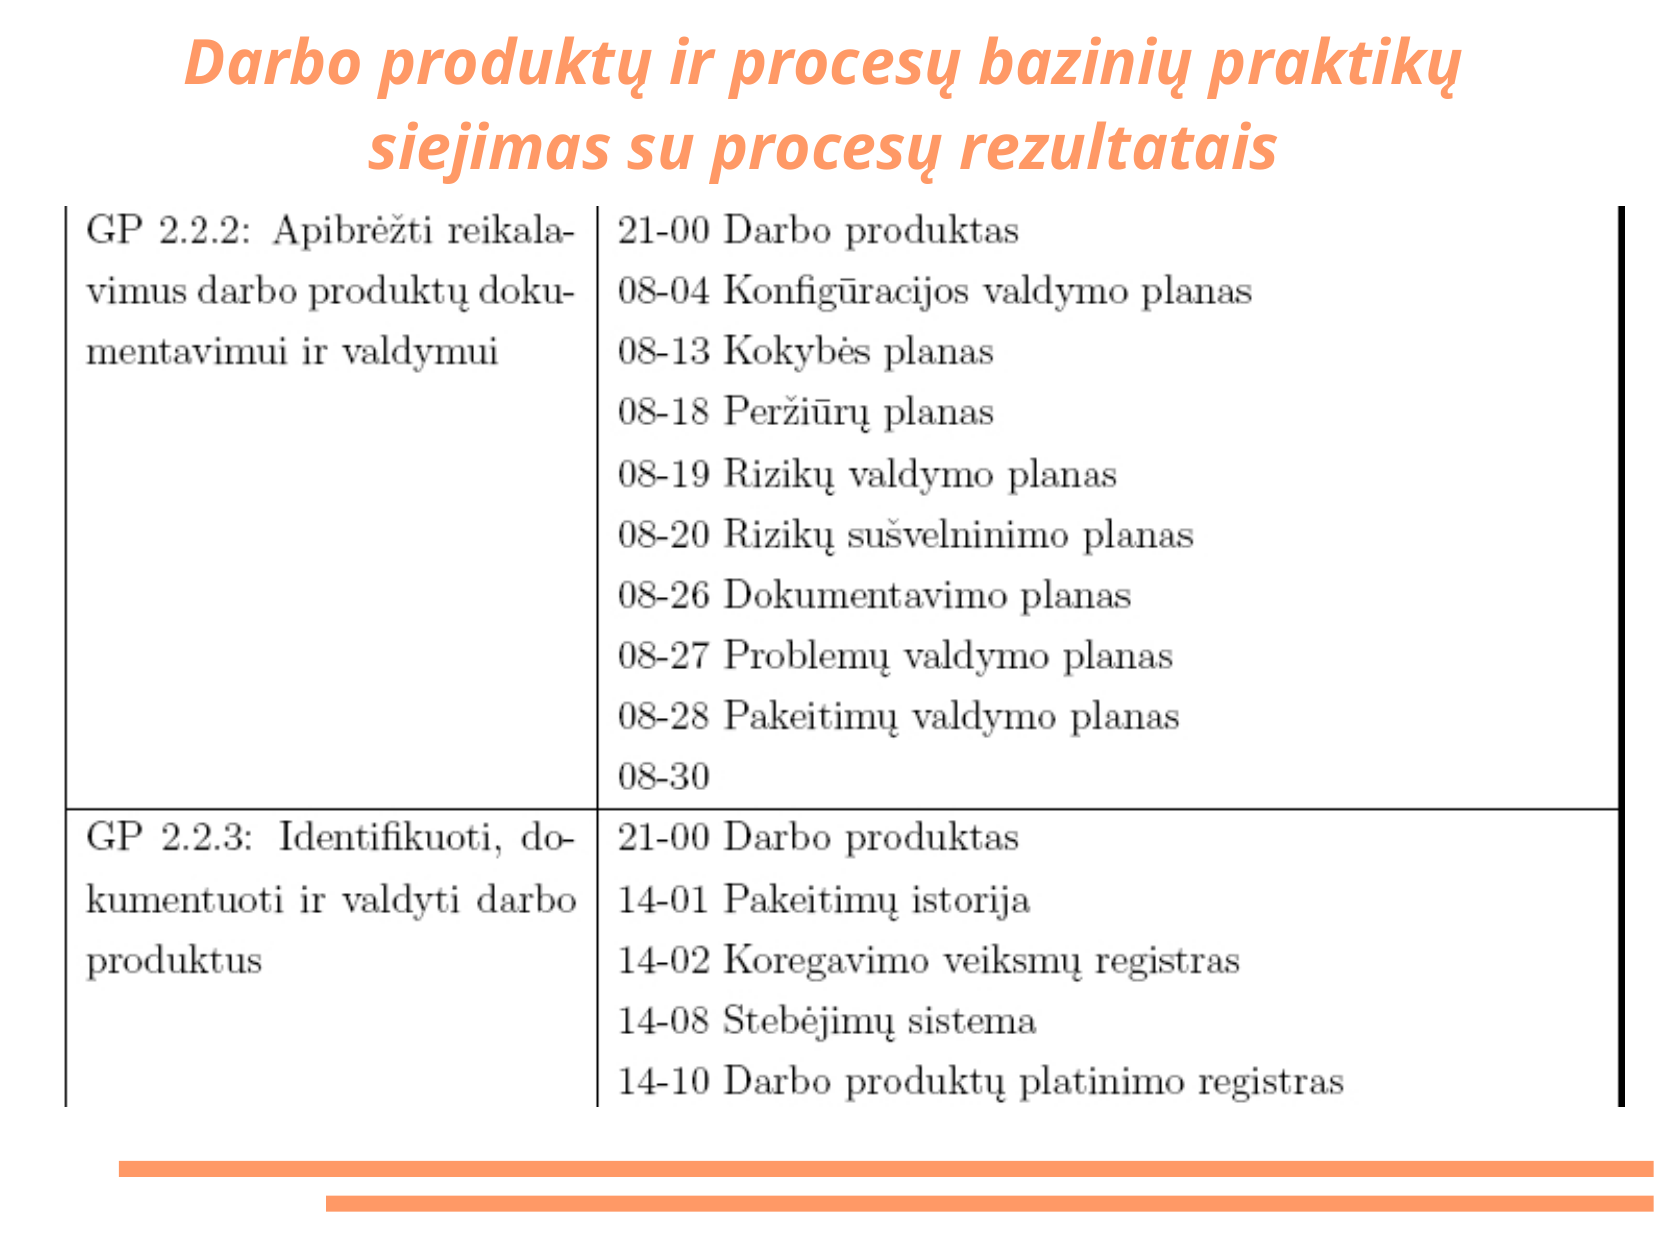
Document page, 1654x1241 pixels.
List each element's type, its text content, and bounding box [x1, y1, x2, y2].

picture [57, 206, 1625, 1107]
title Darbo produktų ir procesų bazinių praktikų siejimas su procesų rezultatais [118, 0, 1531, 206]
